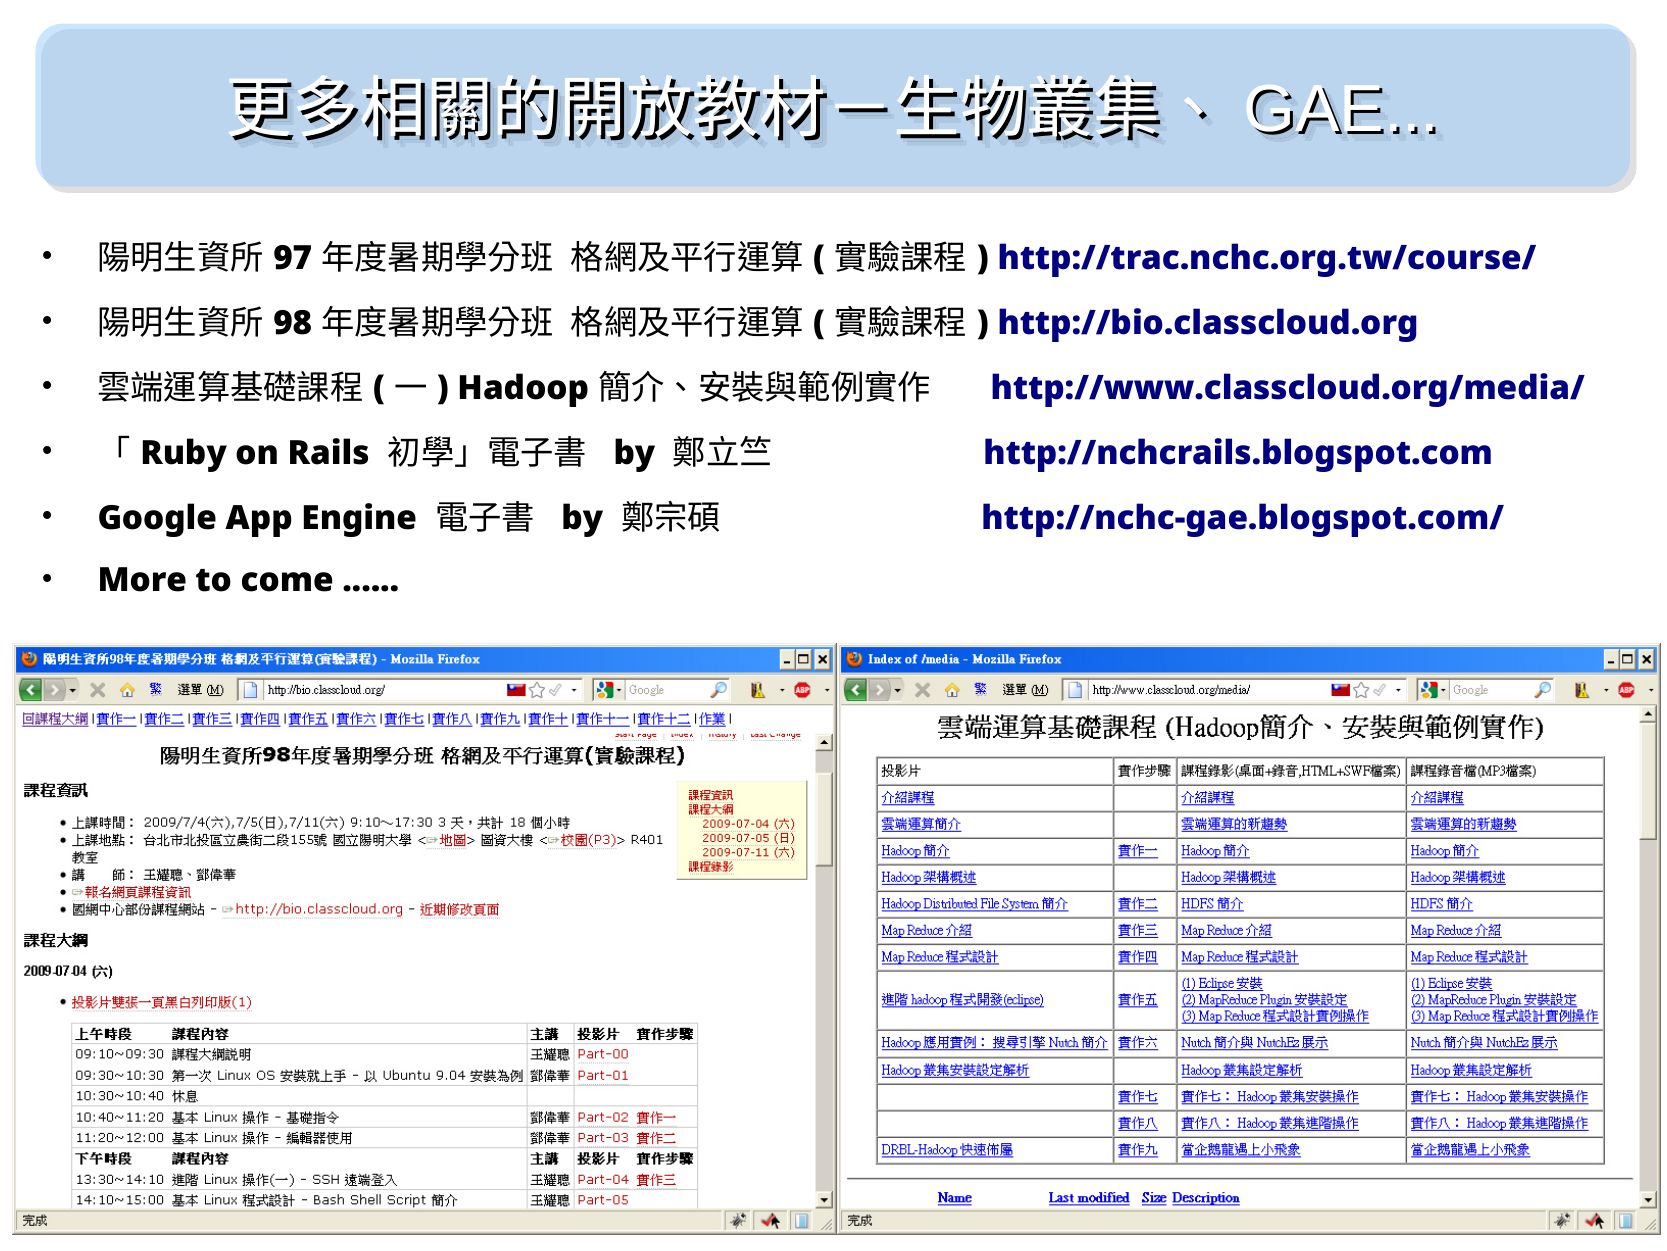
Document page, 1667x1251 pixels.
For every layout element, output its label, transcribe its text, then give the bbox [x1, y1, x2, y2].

picture [12, 643, 1661, 1235]
list 陽明生資所97年度暑期學分班 格網及平行運算(實驗課程) http://trac.nchc.org.tw/course/ 陽明生資所98年度暑期學分班 格網及平行運算(實驗課程) http://bio.classcloud.org 雲端運算基礎課程(一) Hadoop簡介、安裝與範例實作 http://www.classcloud.org/media/ 「Ruby on Rails 初學」電子書 by 鄭立竺 http://nchcrails.blogspot.com Google App Engine 電子書 by 鄭宗碩 http://nchc-gae.blogspot.com/ More to come ...... [41, 231, 1625, 596]
text_box 更多相關的開放教材－生物叢集、GAE... [35, 23, 1630, 187]
